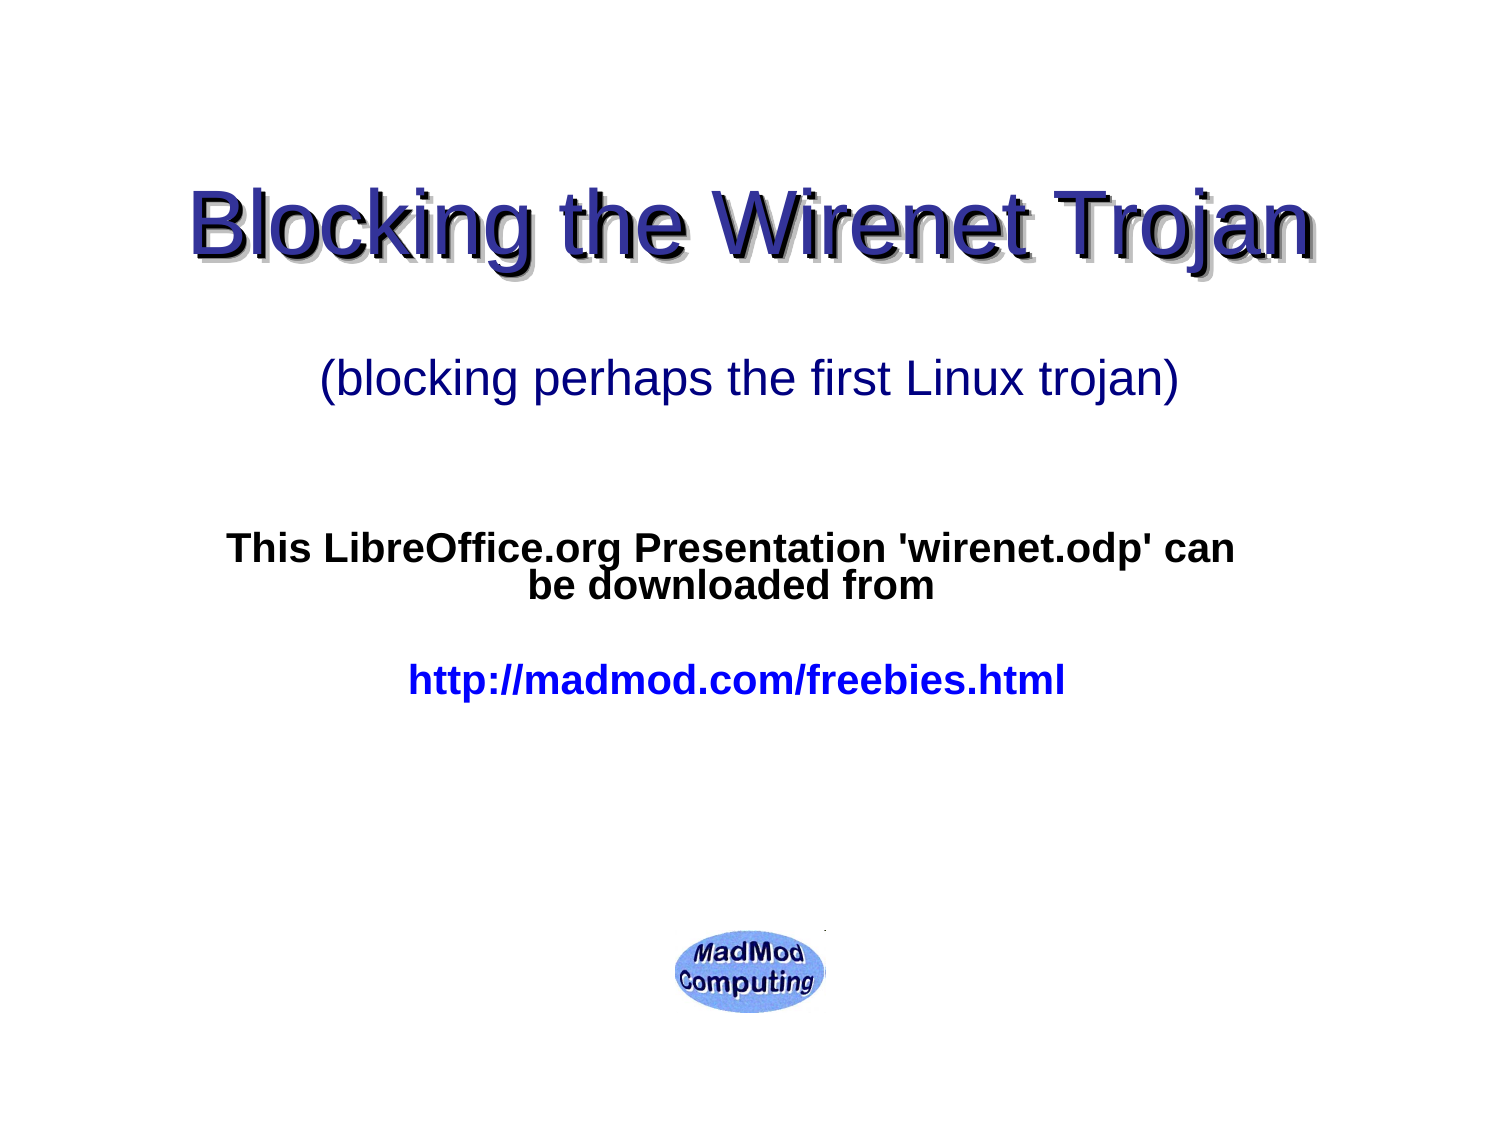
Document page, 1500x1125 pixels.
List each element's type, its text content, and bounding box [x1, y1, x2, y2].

title Blocking the Wirenet Trojan [112, 162, 1388, 284]
subtitle This LibreOffice.org Presentation 'wirenet.odp' can be downloaded from http://madmod.com/freebies.html [112, 525, 1276, 720]
text_box (blocking perhaps the first Linux trojan) [225, 337, 1276, 413]
picture [675, 930, 826, 1013]
